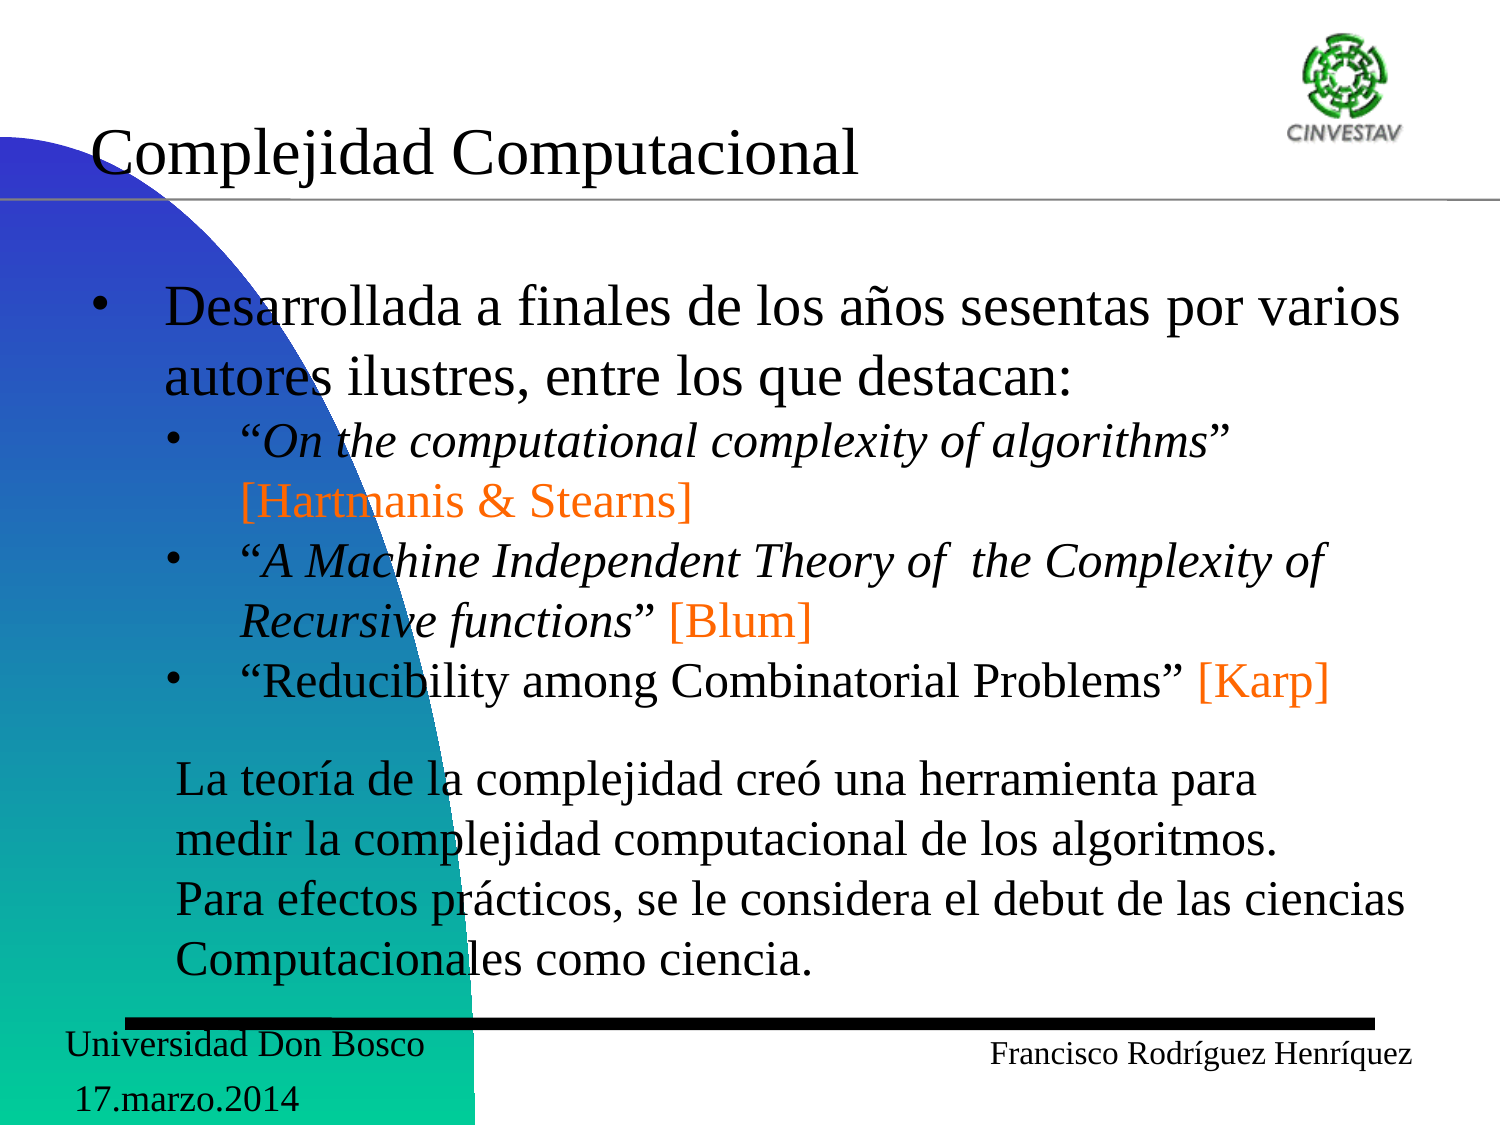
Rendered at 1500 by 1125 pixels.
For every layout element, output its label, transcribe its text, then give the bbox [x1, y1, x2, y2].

text_box Complejidad Computacional Desarrollada a finales de los años sesentas por varios autores ilustres, entre los que destacan: “On the computational complexity of algorithms” [Hartmanis & Stearns] “A Machine Independent Theory of the Complexity of Recursive functions” [Blum] “Reducibility among Combinatorial Problems” [Karp] [75, 99, 1426, 716]
text_box La teoría de la complejidad creó una herramienta para medir la complejidad computacional de los algoritmos. Para efectos prácticos, se le considera el debut de las ciencias Computacionales como ciencia. [160, 737, 1435, 993]
